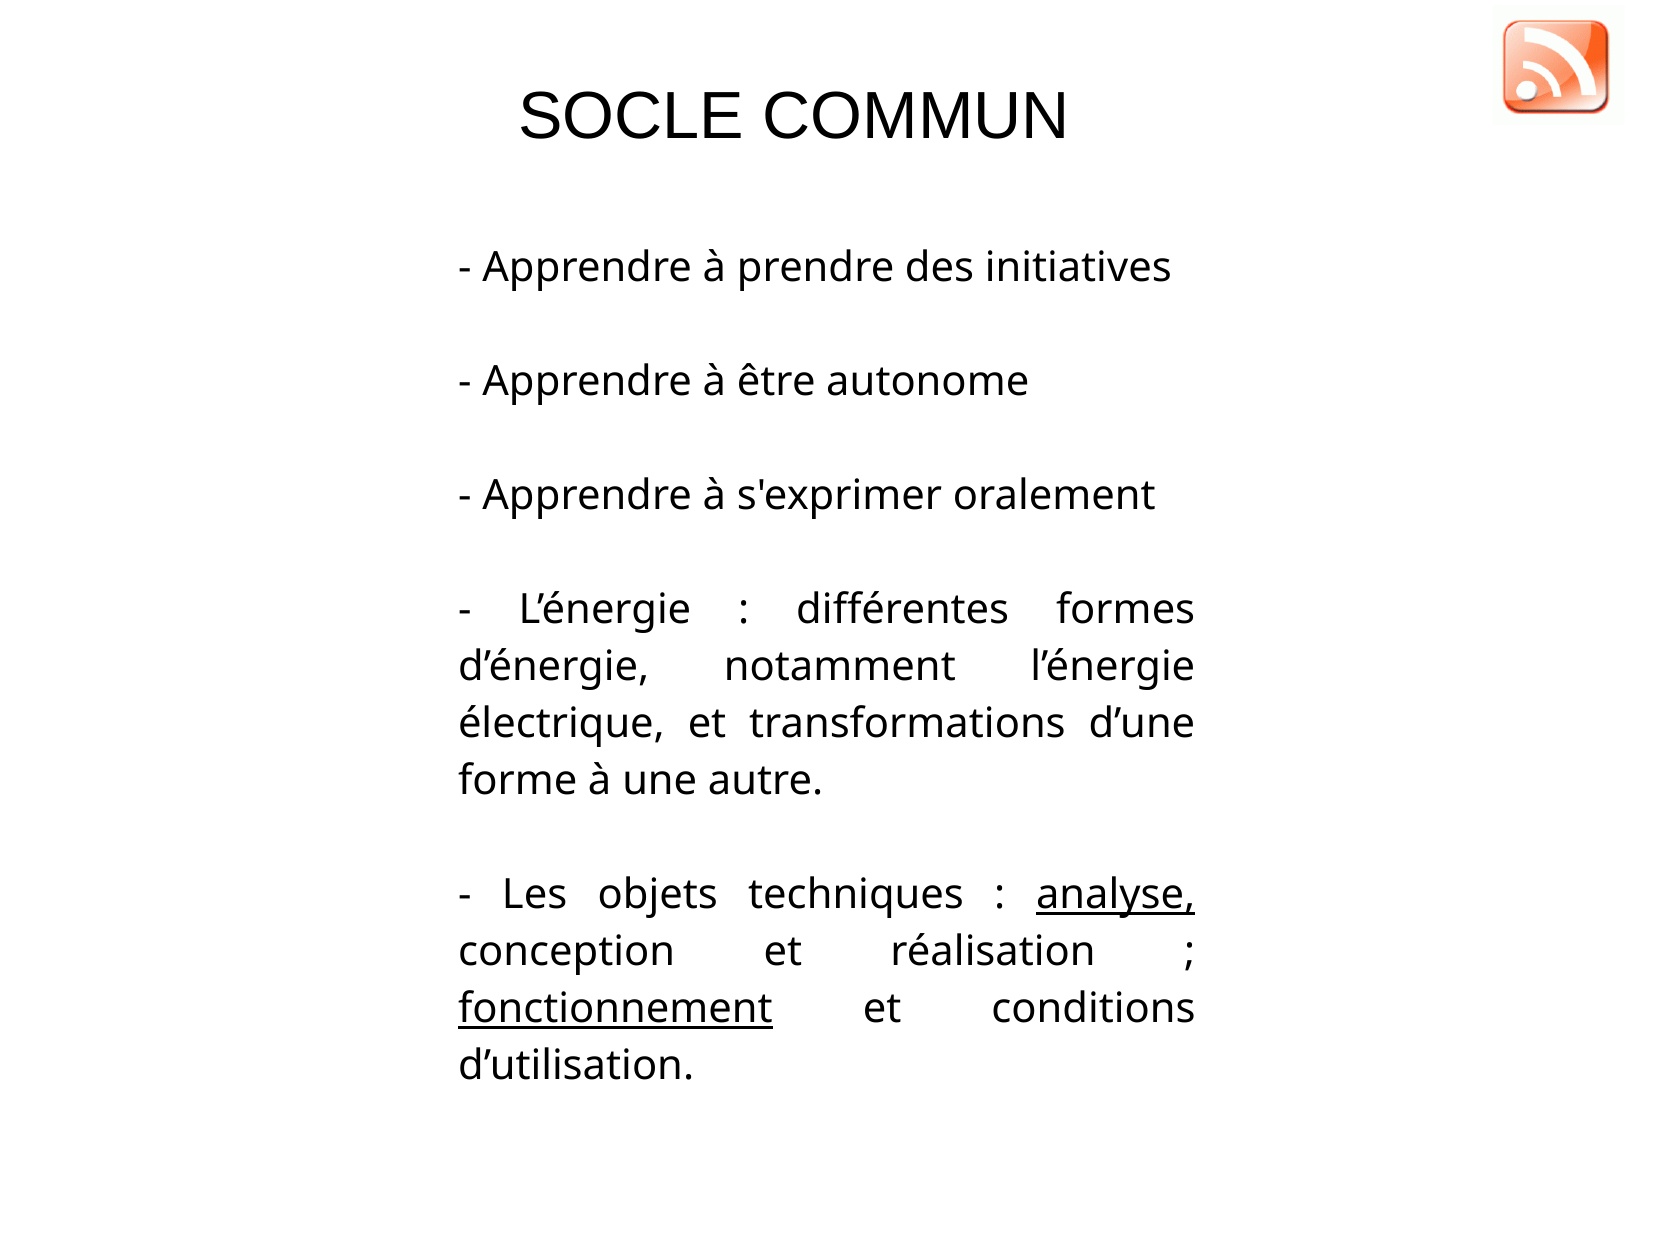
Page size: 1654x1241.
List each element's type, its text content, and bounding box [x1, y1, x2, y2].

text_box SOCLE COMMUN [472, 70, 1117, 161]
picture [1492, 5, 1625, 125]
text_box - Apprendre à prendre des initiatives - Apprendre à être autonome - Apprendre à s'exprimer oralement - L’énergie : différentes formes d’énergie, notamment l’énergie électrique, et transformations d’une forme à une autre. - Les objets techniques : analyse, conception et réalisation ; fonctionnement et conditions d’utilisation. [443, 229, 1211, 1118]
